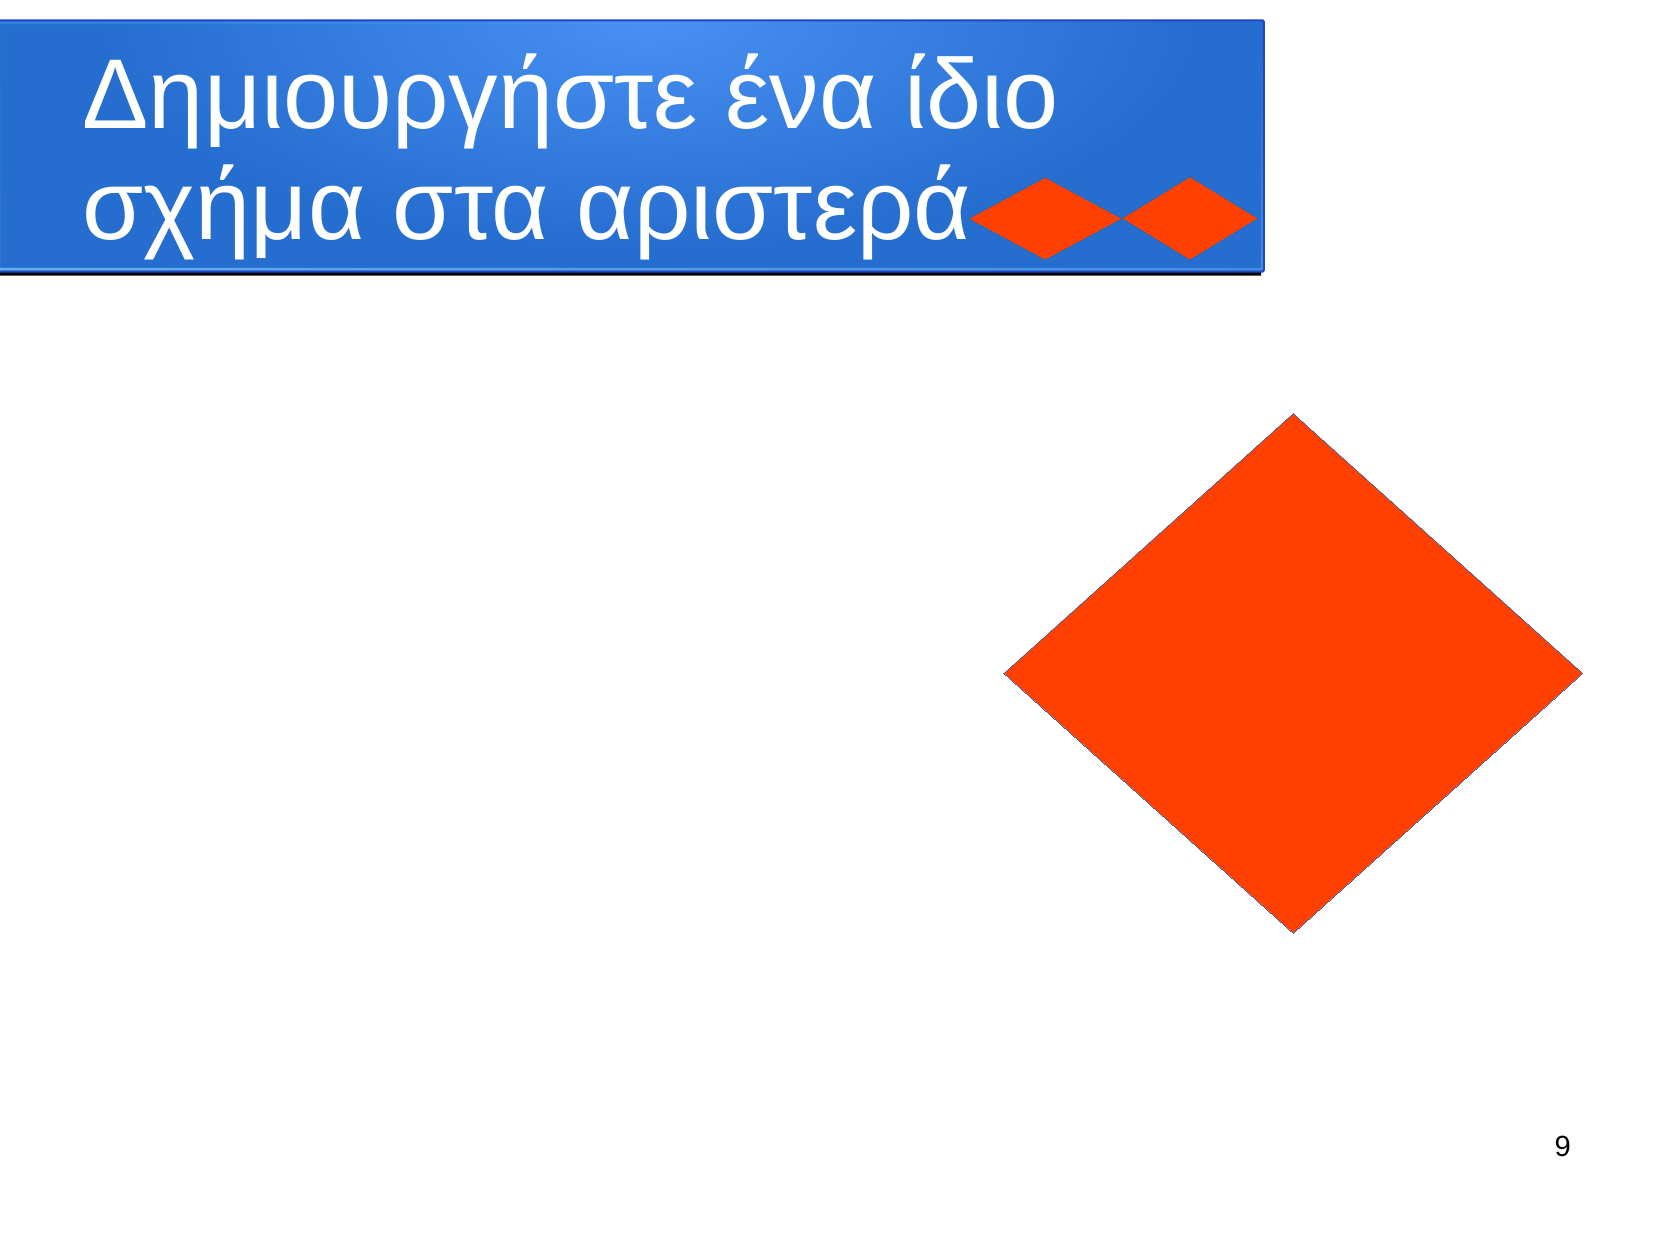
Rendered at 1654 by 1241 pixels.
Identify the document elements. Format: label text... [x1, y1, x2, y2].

title Δημιουργήστε ένα ίδιο σχήμα στα αριστερά [82, 38, 1235, 261]
text_box [968, 176, 1258, 260]
text_box [1003, 413, 1583, 934]
